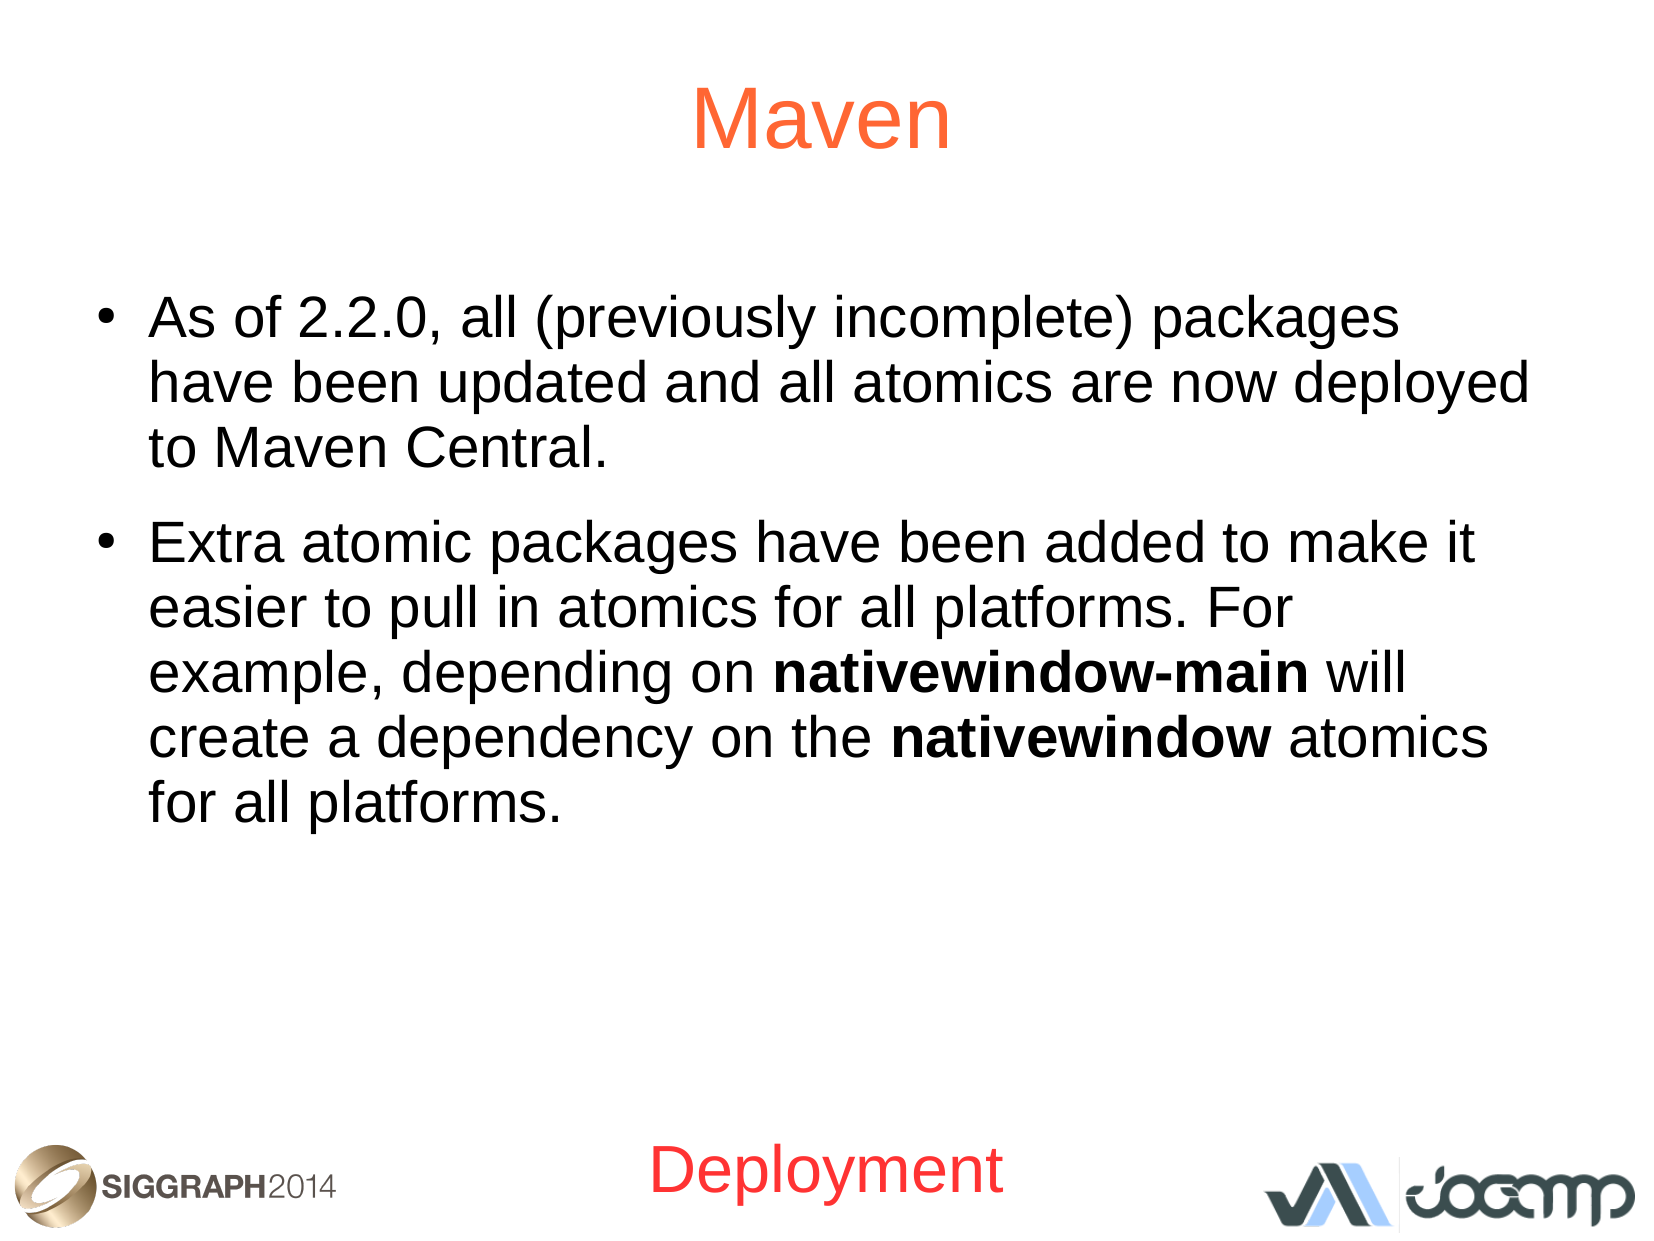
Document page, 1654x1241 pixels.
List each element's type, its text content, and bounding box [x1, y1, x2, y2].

title Maven [68, 49, 1576, 188]
picture [7, 1133, 343, 1239]
list As of 2.2.0, all (previously incomplete) packages have been updated and all atomics are now deployed to Maven Central. Extra atomic packages have been added to make it easier to pull in atomics for all platforms. For example, depending on nativewindow-main will create a dependency on the nativewindow atomics for all platforms. [78, 285, 1543, 1111]
text_box Deployment [633, 1125, 1021, 1215]
picture [1262, 1157, 1635, 1233]
